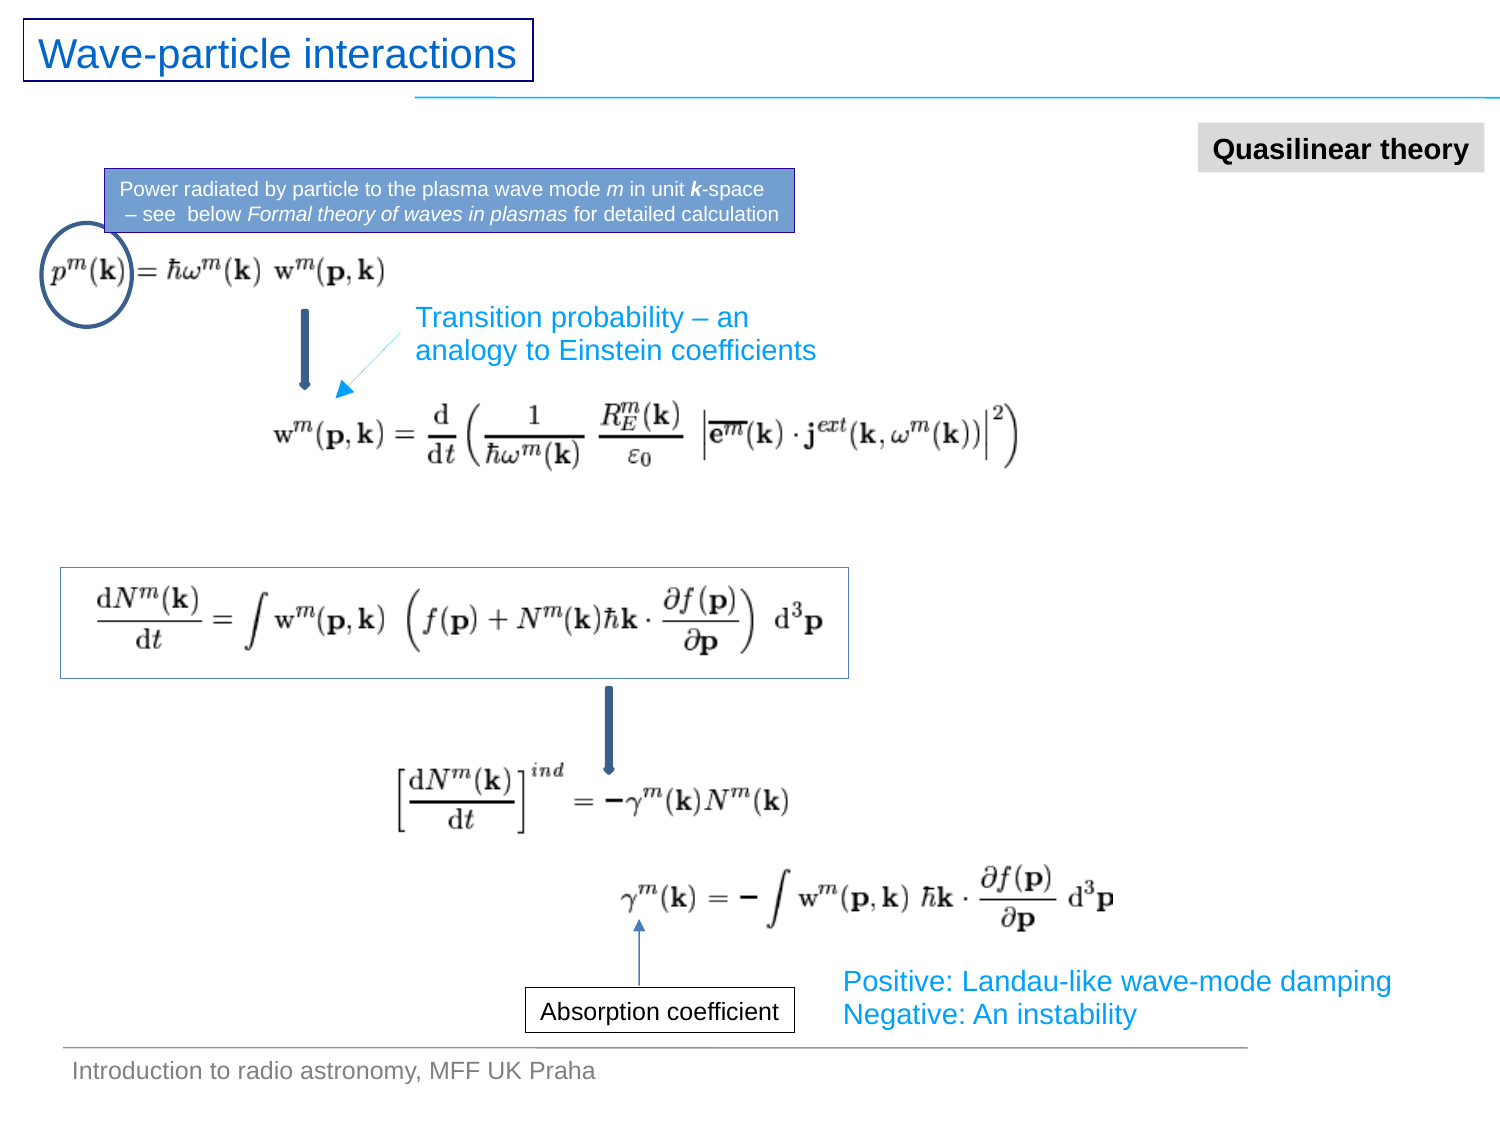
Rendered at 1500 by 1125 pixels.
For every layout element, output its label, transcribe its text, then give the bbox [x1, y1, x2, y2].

text_box [301, 310, 309, 388]
picture [118, 233, 393, 311]
text_box Positive: Landau-like wave-mode damping Negative: An instability [828, 957, 1408, 1038]
picture [333, 728, 1113, 935]
picture [41, 293, 50, 311]
picture [60, 567, 849, 679]
text_box Quasilinear theory [1197, 122, 1485, 173]
picture [44, 232, 129, 311]
text_box Absorption coefficient [525, 987, 795, 1033]
picture [228, 374, 1050, 517]
text_box [605, 688, 613, 773]
text_box Wave-particle interactions [23, 18, 534, 81]
picture [41, 232, 56, 257]
text_box Power radiated by particle to the plasma wave mode m in unit k-space – see below Formal theory of waves in plasmas for detailed calculation [104, 168, 795, 233]
text_box Transition probability – an analogy to Einstein coefficients [400, 294, 833, 375]
